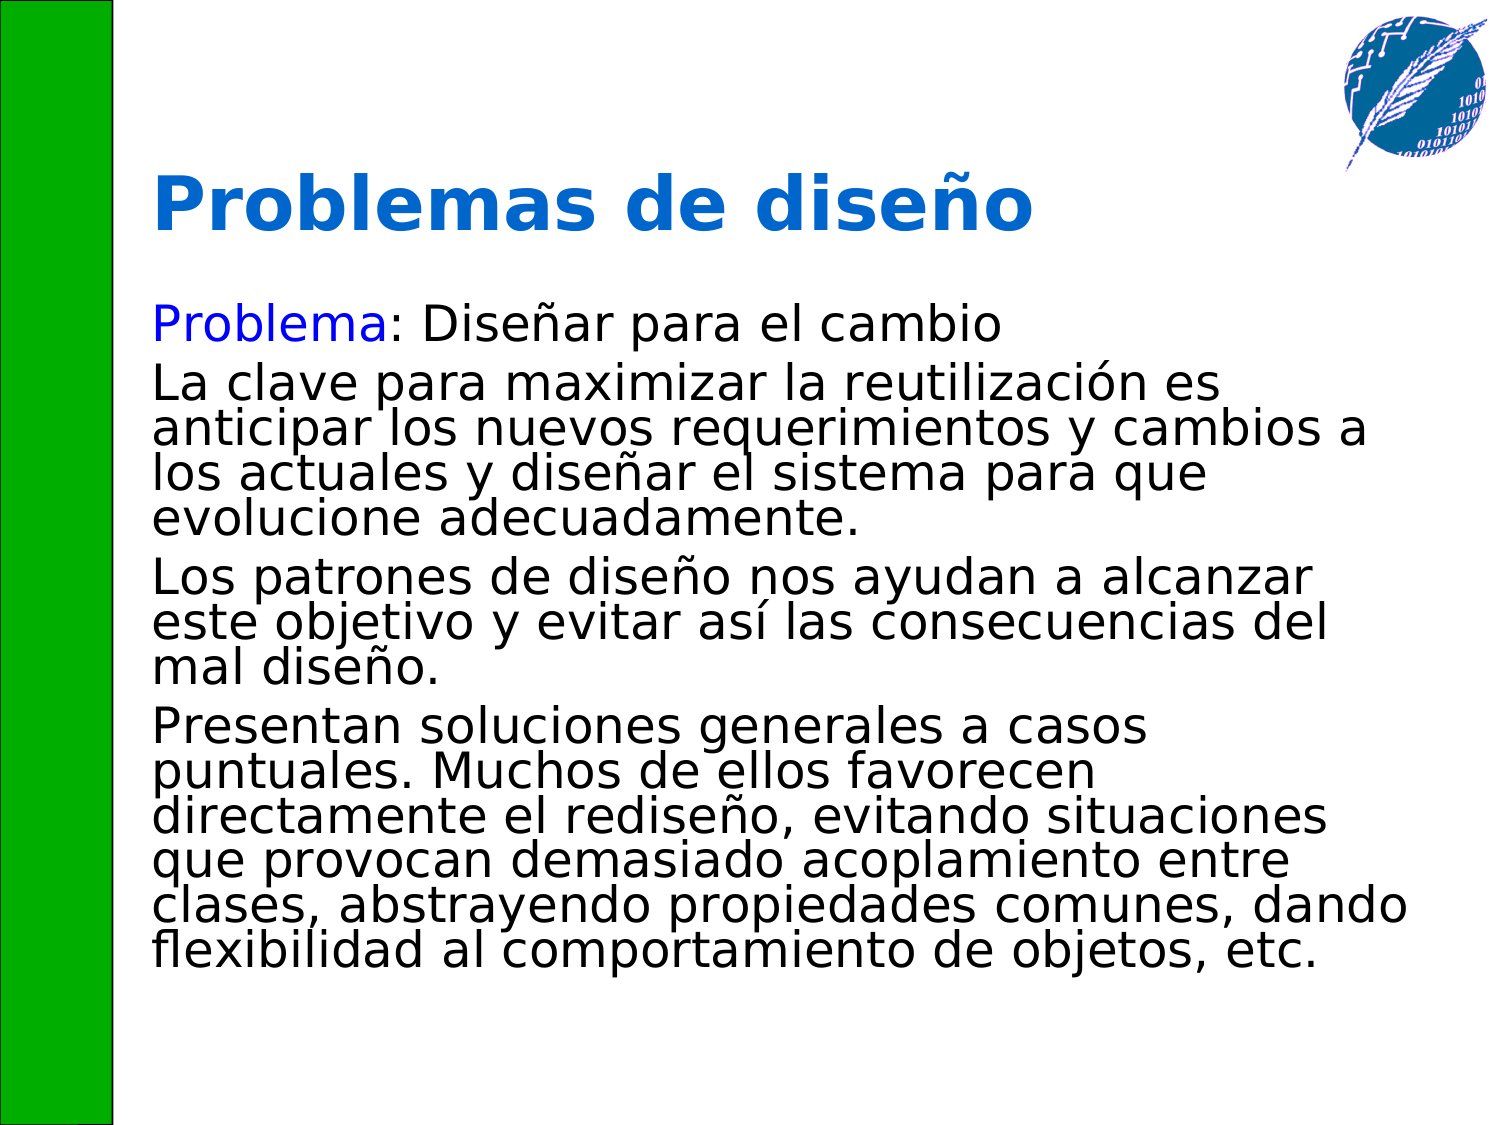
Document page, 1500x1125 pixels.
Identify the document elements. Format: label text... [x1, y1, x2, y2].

picture [1417, 140, 1425, 149]
title Problemas de diseño [136, 118, 1411, 307]
picture [1341, 15, 1488, 172]
list Problema: Diseñar para el cambio La clave para maximizar la reutilización es anticipar los nuevos requerimientos y cambios a los actuales y diseñar el sistema para que evolucione adecuadamente. Los patrones de diseño nos ayudan a alcanzar este objetivo y evitar así las consecuencias del mal diseño. Presentan soluciones generales a casos puntuales. Muchos de ellos favorecen directamente el rediseño, evitando situaciones que provocan demasiado acoplamiento entre clases, abstrayendo propiedades comunes, dando flexibilidad al comportamiento de objetos, etc. [151, 305, 1412, 1005]
